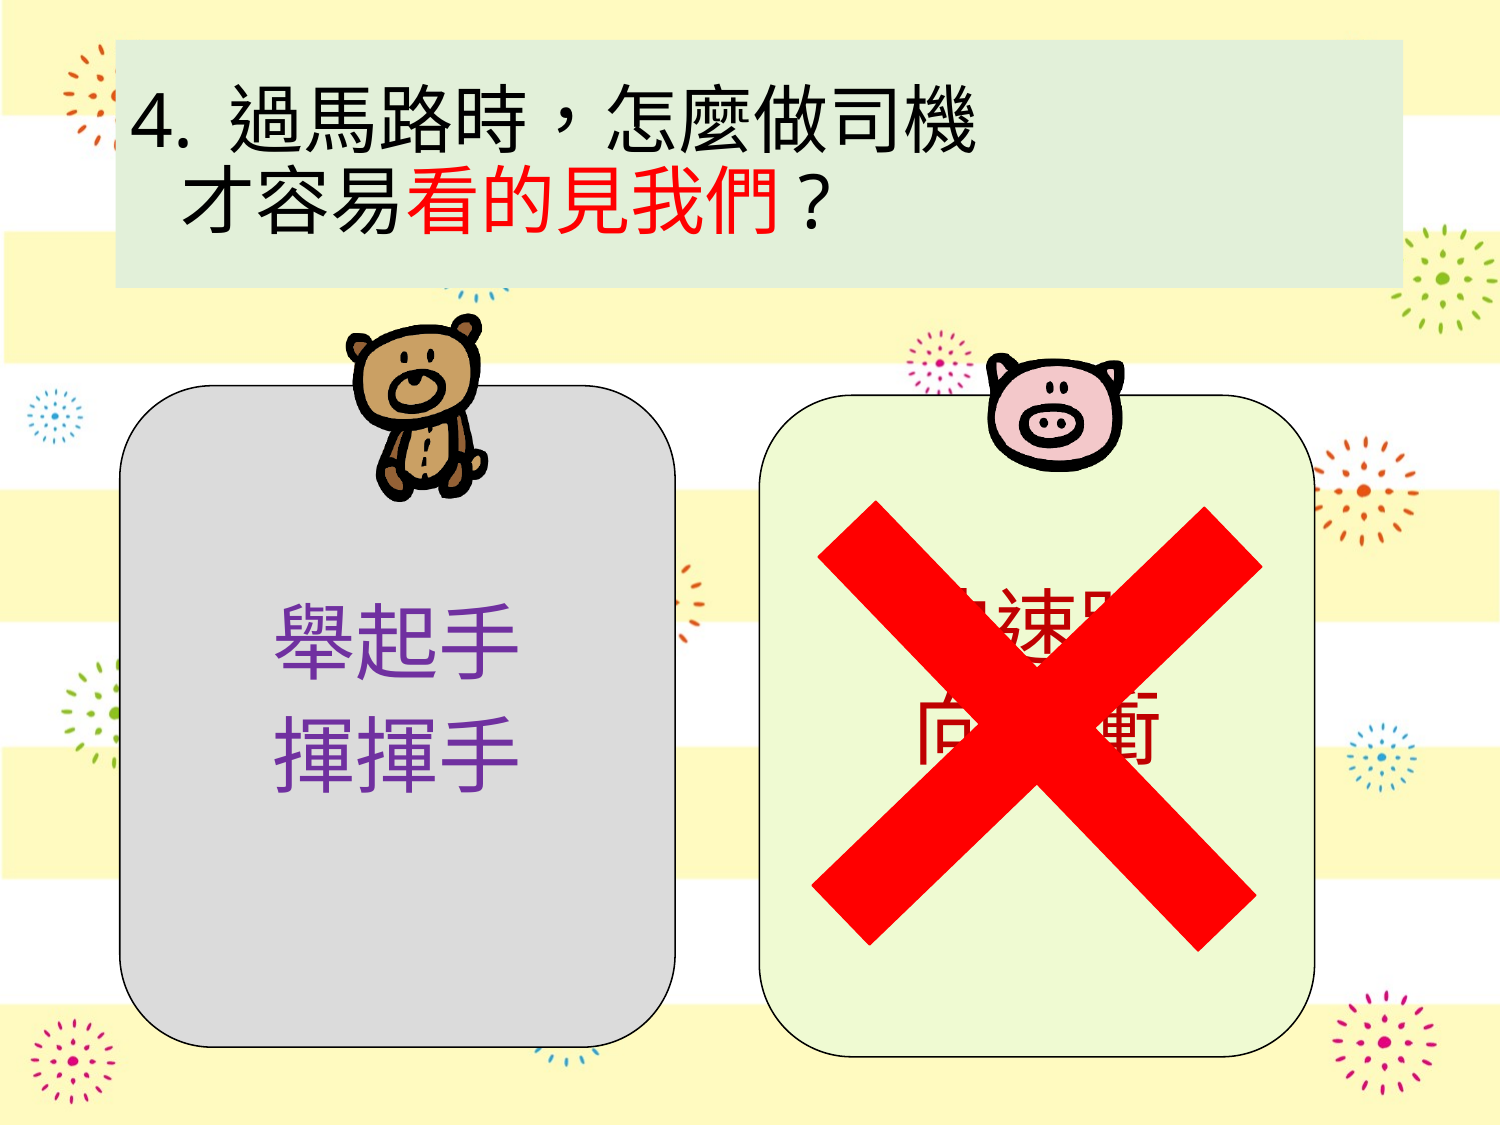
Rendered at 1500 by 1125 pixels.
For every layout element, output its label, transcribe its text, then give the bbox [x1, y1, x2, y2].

text_box [812, 501, 1262, 951]
picture [0, 0, 1500, 1125]
title 4. 過馬路時，怎麼做司機 才容易看的見我們? [115, 39, 1404, 288]
text_box 舉起手 揮揮手 [119, 385, 676, 1048]
text_box 快速跑 向前衝 [759, 395, 1315, 1057]
